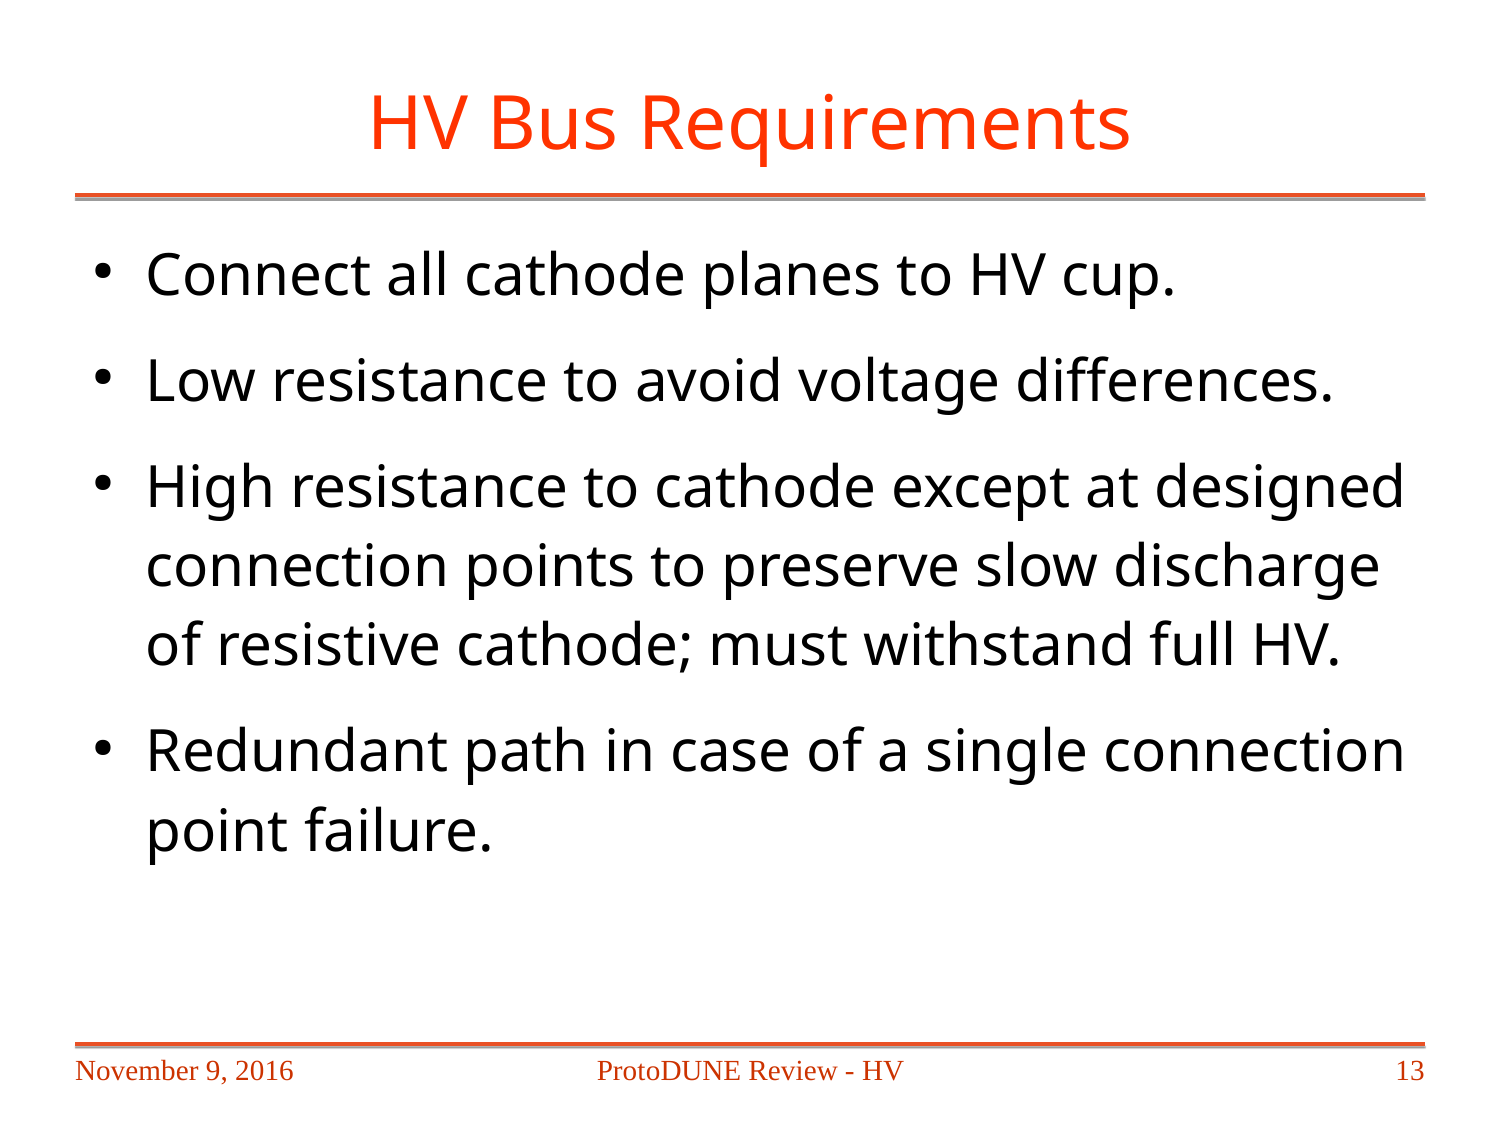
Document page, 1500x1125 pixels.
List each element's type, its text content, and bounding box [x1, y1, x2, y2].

list Connect all cathode planes to HV cup. Low resistance to avoid voltage differences. High resistance to cathode except at designed connection points to preserve slow discharge of resistive cathode; must withstand full HV. Redundant path in case of a single connection point failure. [75, 232, 1425, 1002]
title HV Bus Requirements [75, 44, 1425, 196]
